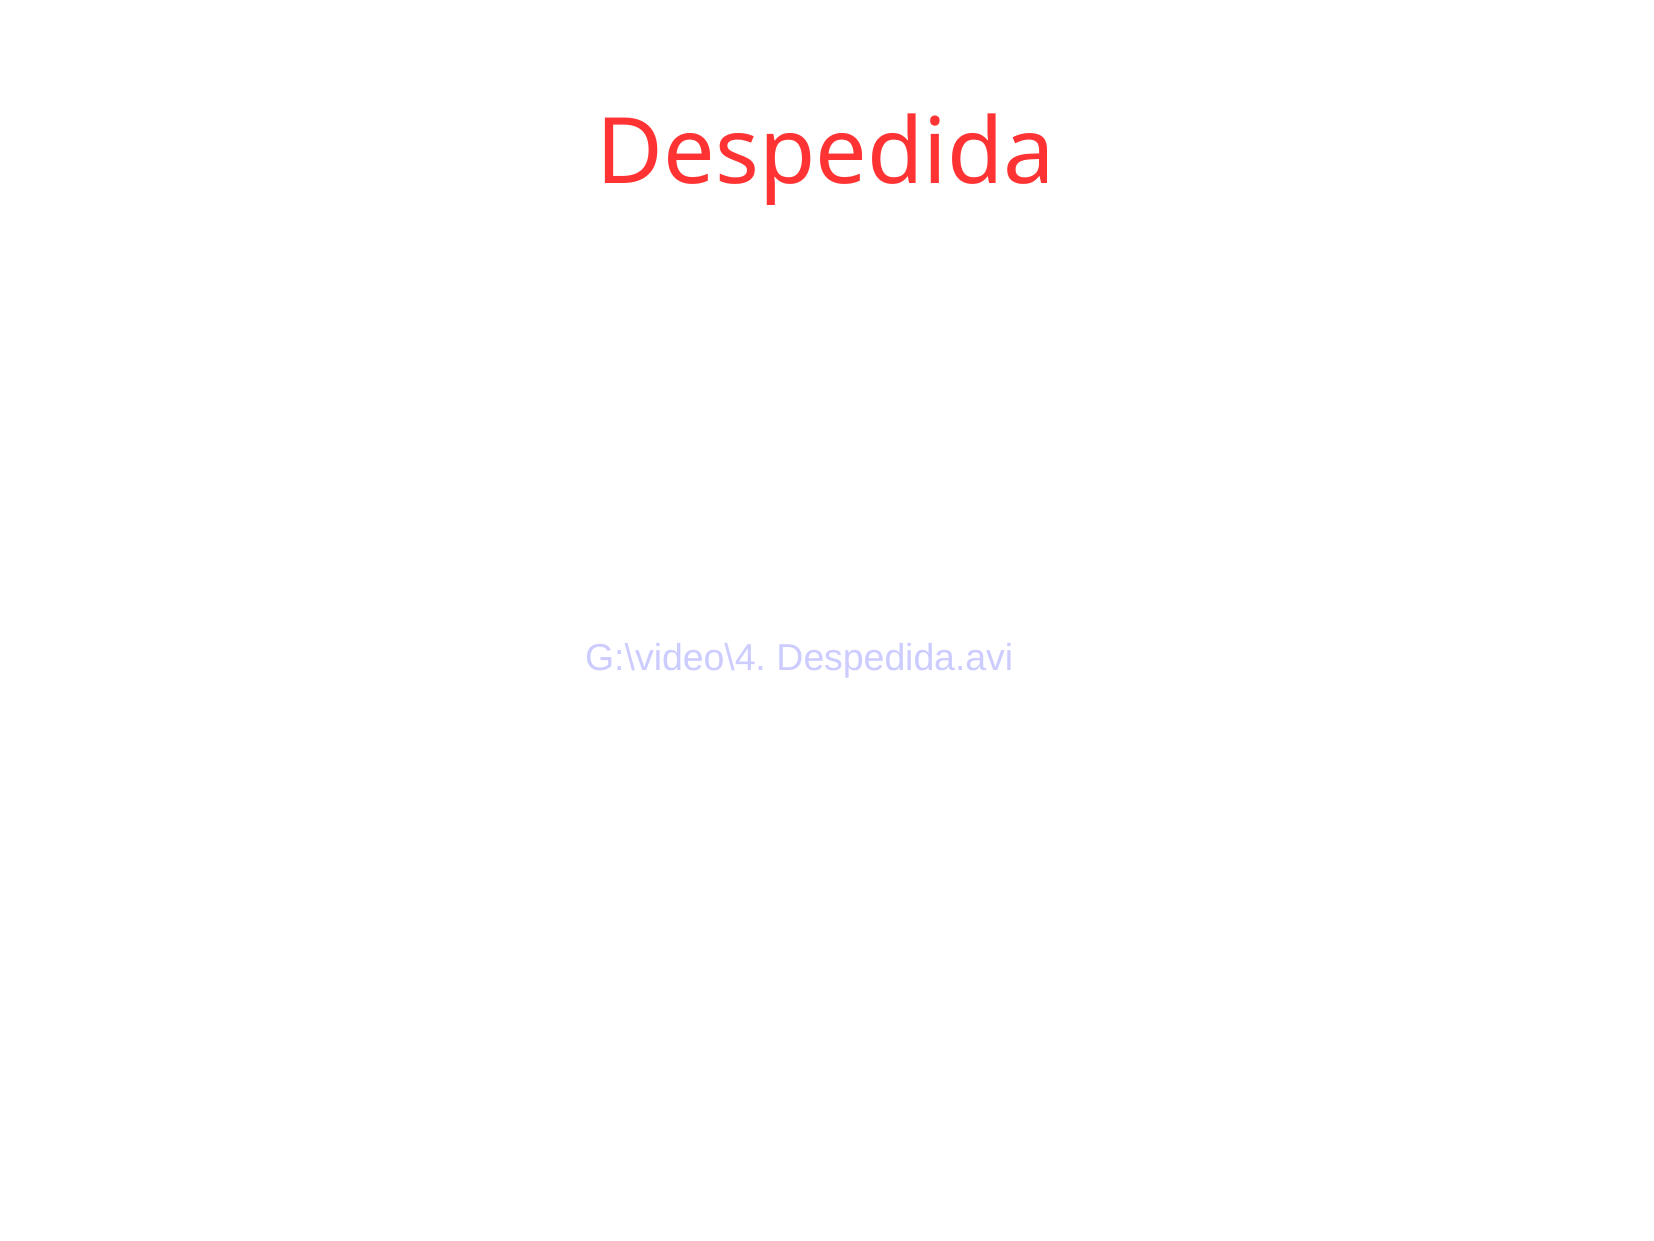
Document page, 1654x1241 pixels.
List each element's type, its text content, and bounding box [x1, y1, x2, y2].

text_box G:\video\4. Despedida.avi [570, 629, 1095, 701]
title Despedida [82, 49, 1570, 256]
